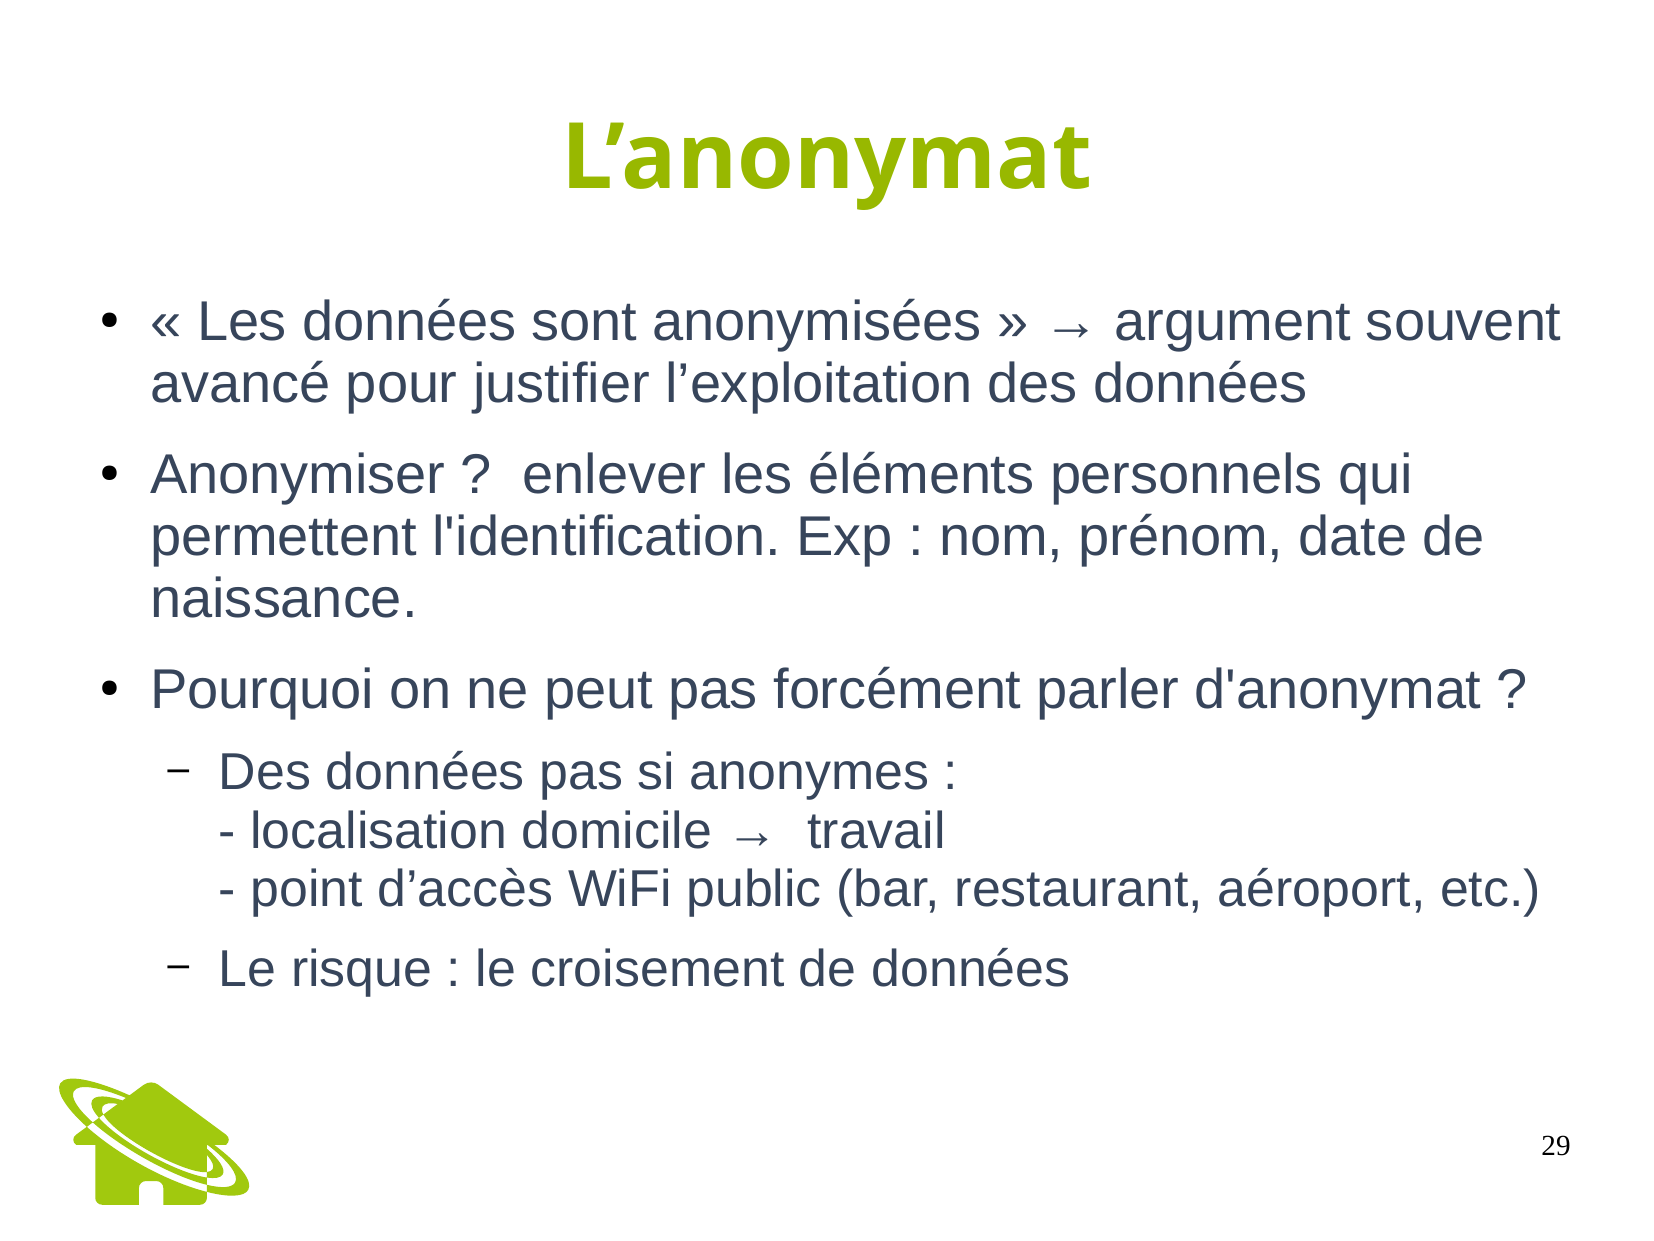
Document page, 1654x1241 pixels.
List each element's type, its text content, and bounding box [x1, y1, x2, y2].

title L’anonymat [82, 49, 1571, 257]
list « Les données sont anonymisées » → argument souvent avancé pour justifier l’exploitation des données Anonymiser ? enlever les éléments personnels qui permettent l'identification. Exp : nom, prénom, date de naissance. Pourquoi on ne peut pas forcément parler d'anonymat ? Des données pas si anonymes : - localisation domicile → travail - point d’accès WiFi public (bar, restaurant, aéroport, etc.) Le risque : le croisement de données [82, 290, 1571, 1010]
